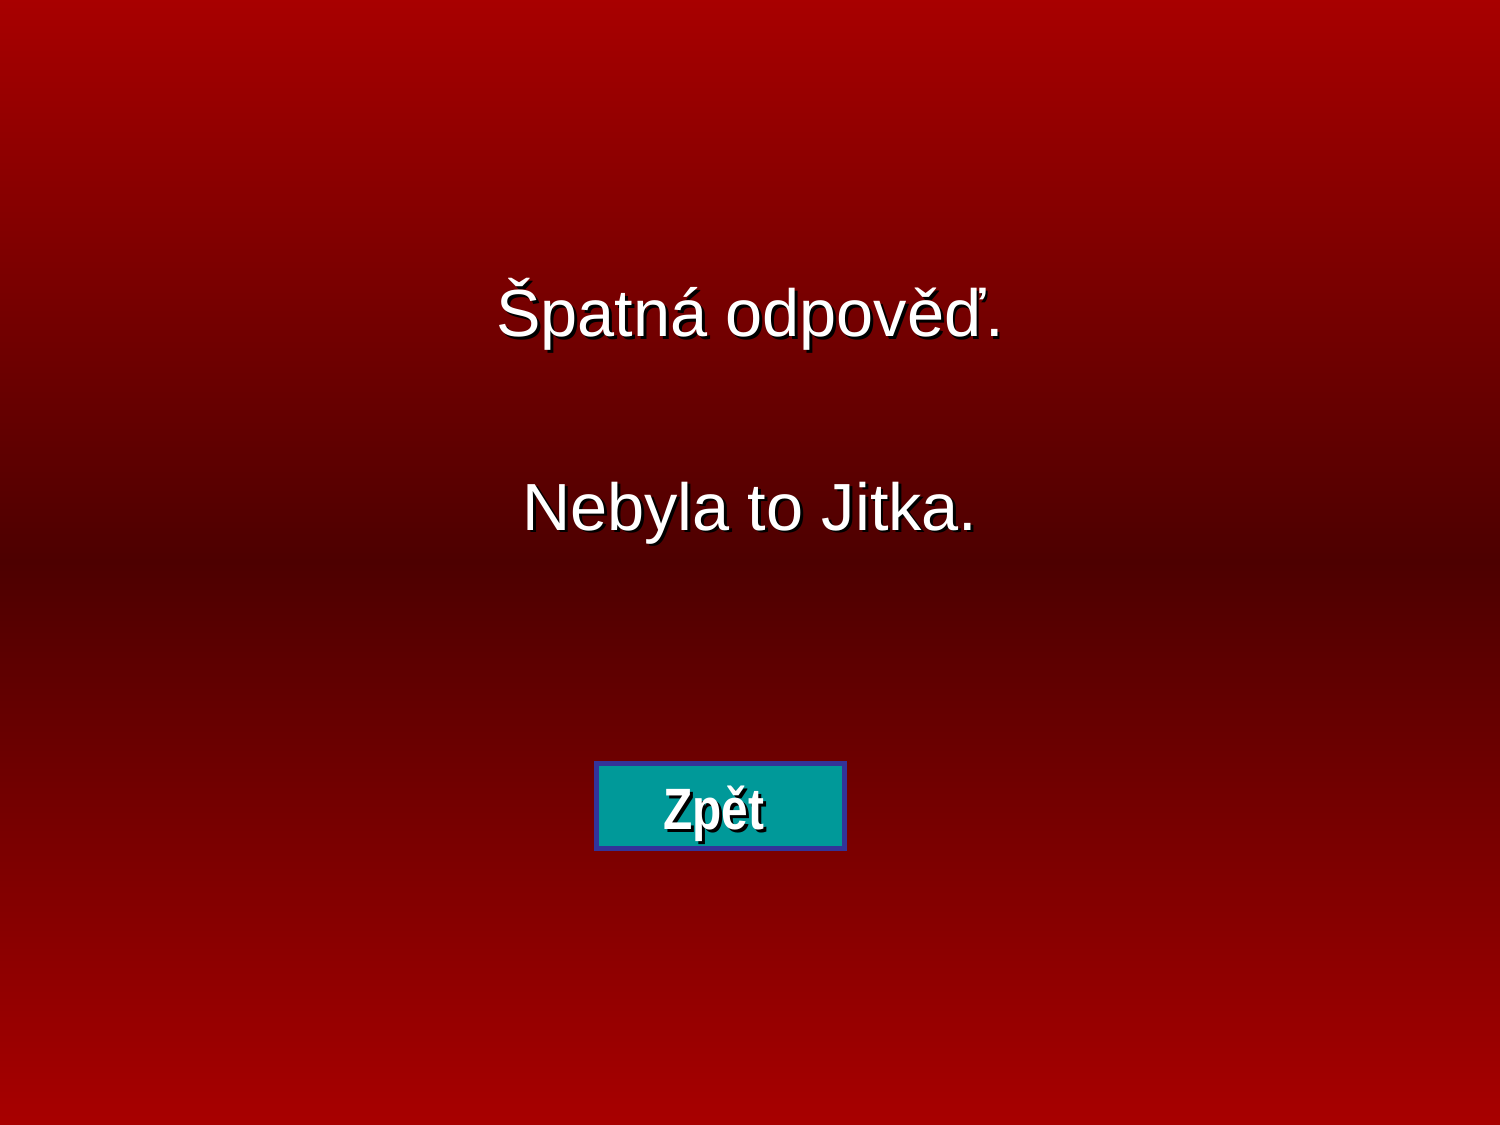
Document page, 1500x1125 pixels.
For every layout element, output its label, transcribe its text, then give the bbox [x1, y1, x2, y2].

text_box Zpět [596, 763, 845, 849]
list Špatná odpověď. Nebyla to Jitka. [75, 262, 1426, 1006]
